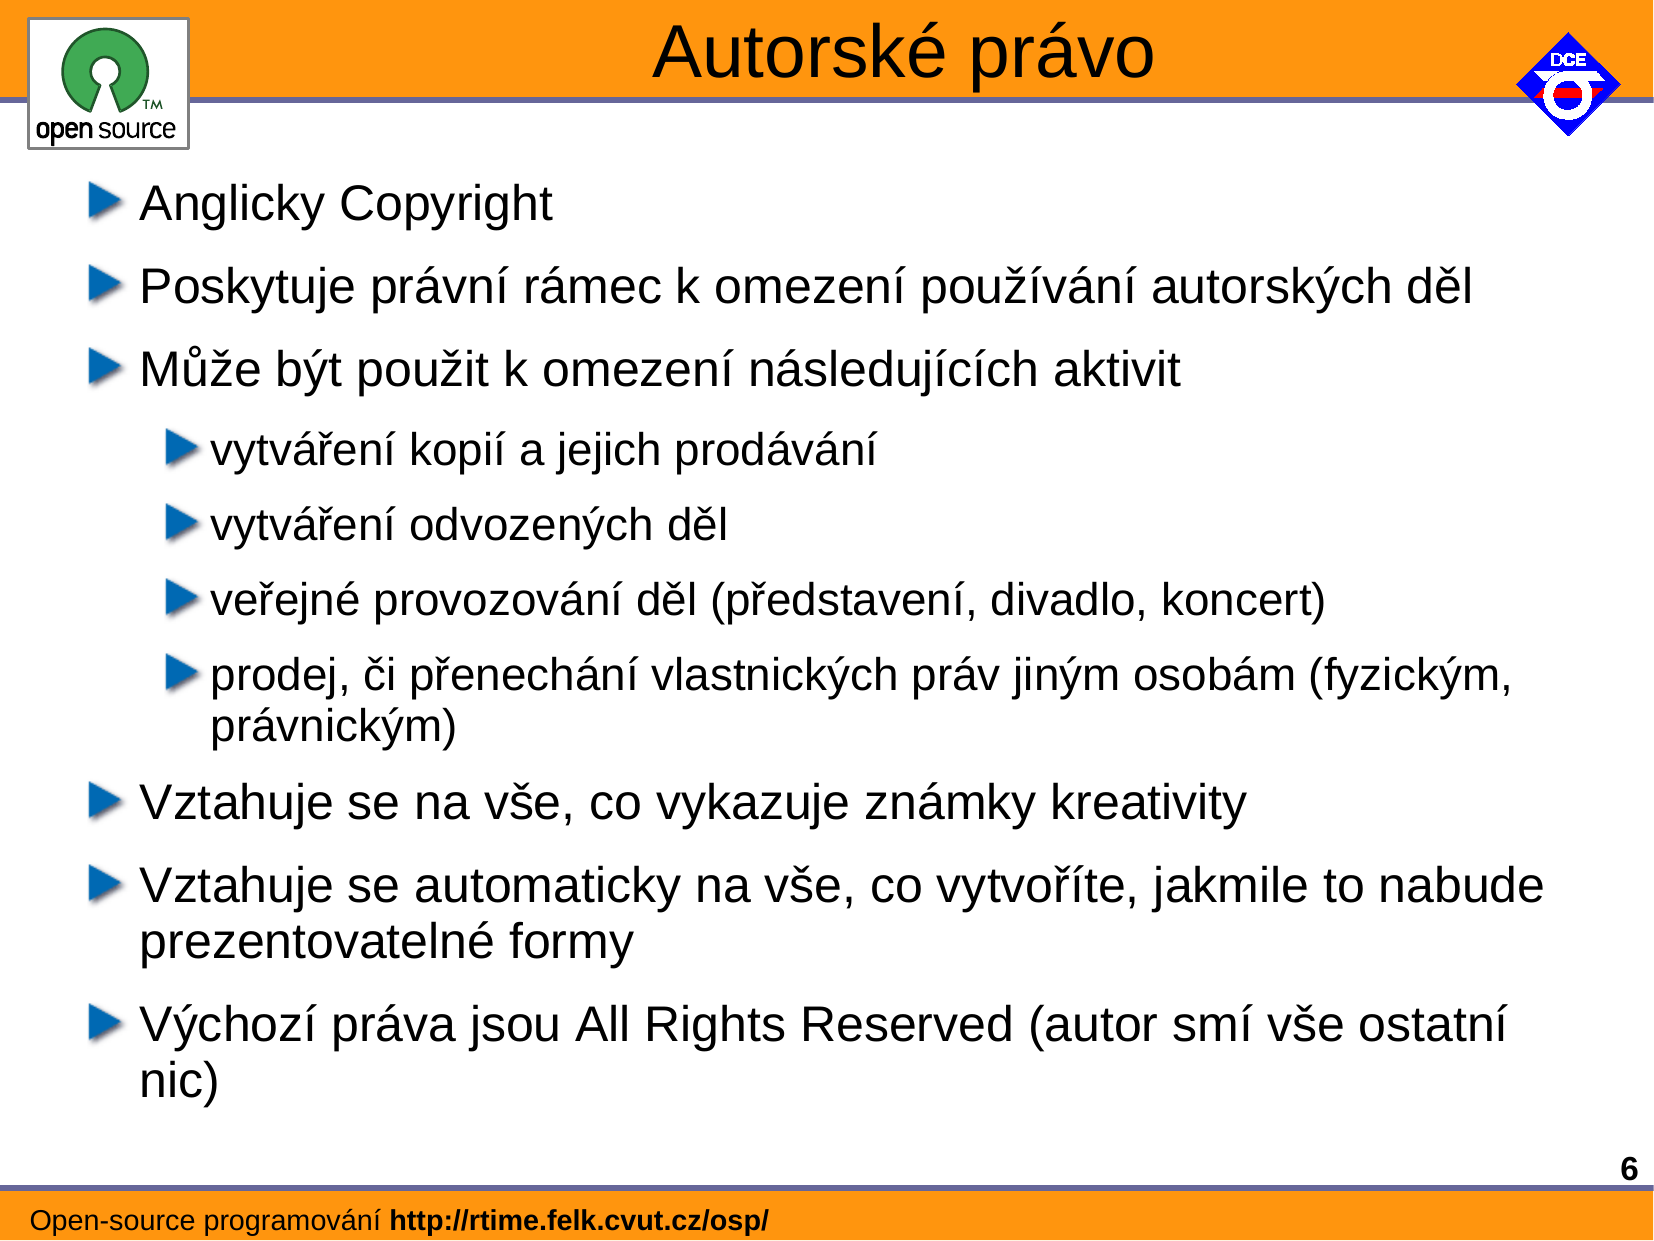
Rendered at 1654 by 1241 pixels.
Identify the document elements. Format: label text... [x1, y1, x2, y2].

title Autorské právo [178, 4, 1631, 98]
list Anglicky Copyright Poskytuje právní rámec k omezení používání autorských děl Může být použit k omezení následujících aktivit vytváření kopií a jejich prodávání vytváření odvozených děl veřejné provozování děl (představení, divadlo, koncert) prodej, či přenechání vlastnických práv jiným osobám (fyzickým, právnickým) Vztahuje se na vše, co vykazuje známky kreativity Vztahuje se automaticky na vše, co vytvoříte, jakmile to nabude prezentovatelné formy Výchozí práva jsou All Rights Reserved (autor smí vše ostatní nic) [68, 174, 1592, 1187]
